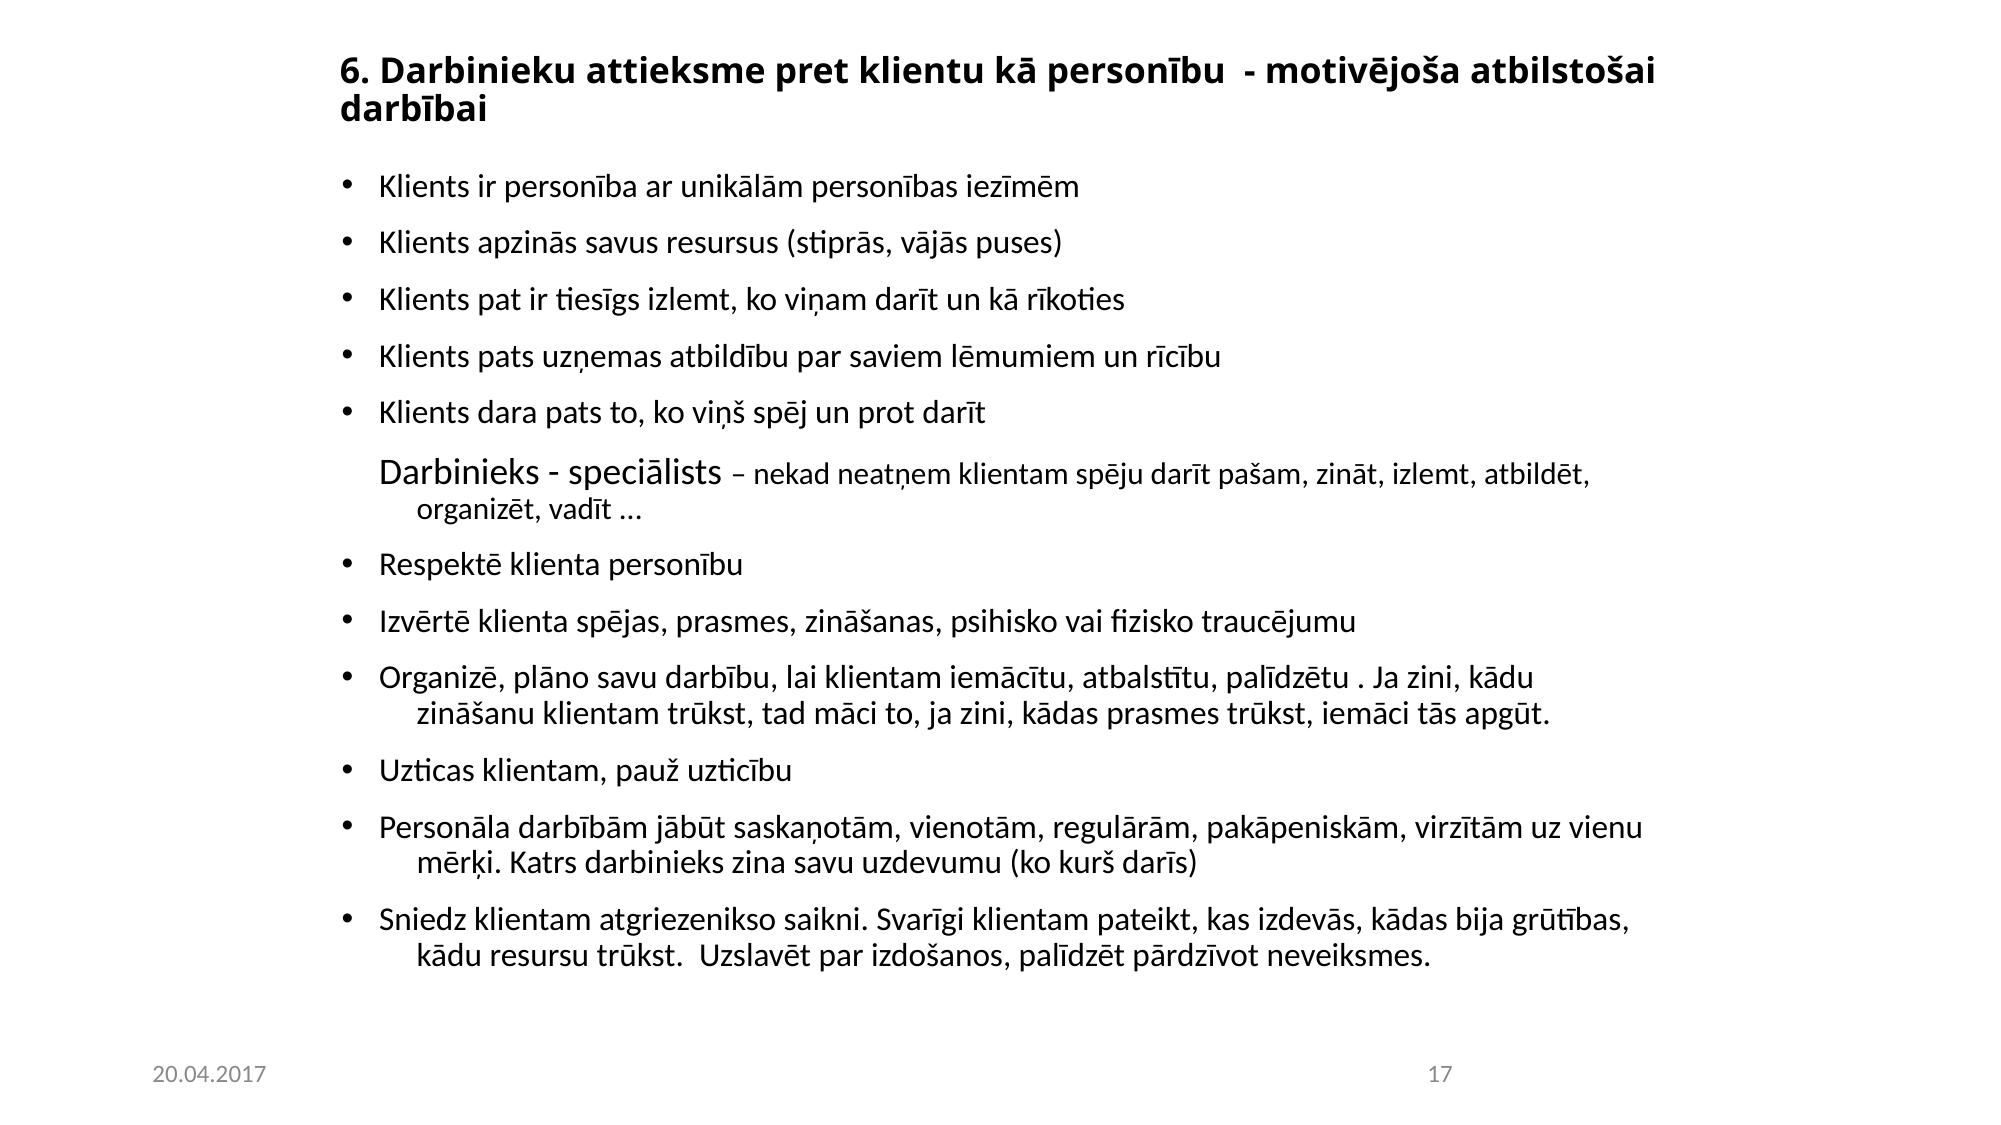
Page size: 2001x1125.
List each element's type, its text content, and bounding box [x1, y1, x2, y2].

text_box 20.04.2017 [137, 1042, 588, 1103]
list Klients ir personība ar unikālām personības iezīmēm Klients apzinās savus resursus (stiprās, vājās puses) Klients pat ir tiesīgs izlemt, ko viņam darīt un kā rīkoties Klients pats uzņemas atbildību par saviem lēmumiem un rīcību Klients dara pats to, ko viņš spēj un prot darīt Darbinieks - speciālists – nekad neatņem klientam spēju darīt pašam, zināt, izlemt, atbildēt, organizēt, vadīt ... Respektē klienta personību Izvērtē klienta spējas, prasmes, zināšanas, psihisko vai fizisko traucējumu Organizē, plāno savu darbību, lai klientam iemācītu, atbalstītu, palīdzētu . Ja zini, kādu zināšanu klientam trūkst, tad māci to, ja zini, kādas prasmes trūkst, iemāci tās apgūt. Uzticas klientam, pauž uzticību Personāla darbībām jābūt saskaņotām, vienotām, regulārām, pakāpeniskām, virzītām uz vienu mērķi. Katrs darbinieks zina savu uzdevumu (ko kurš darīs) Sniedz klientam atgriezenikso saikni. Svarīgi klientam pateikt, kas izdevās, kādas bija grūtības, kādu resursu trūkst. Uzslavēt par izdošanos, palīdzēt pārdzīvot neveiksmes. [326, 160, 1677, 1024]
text_box [1412, 1042, 1863, 1103]
title 6. Darbinieku attieksme pret klientu kā personību - motivējoša atbilstošai darbībai [324, 45, 1675, 138]
